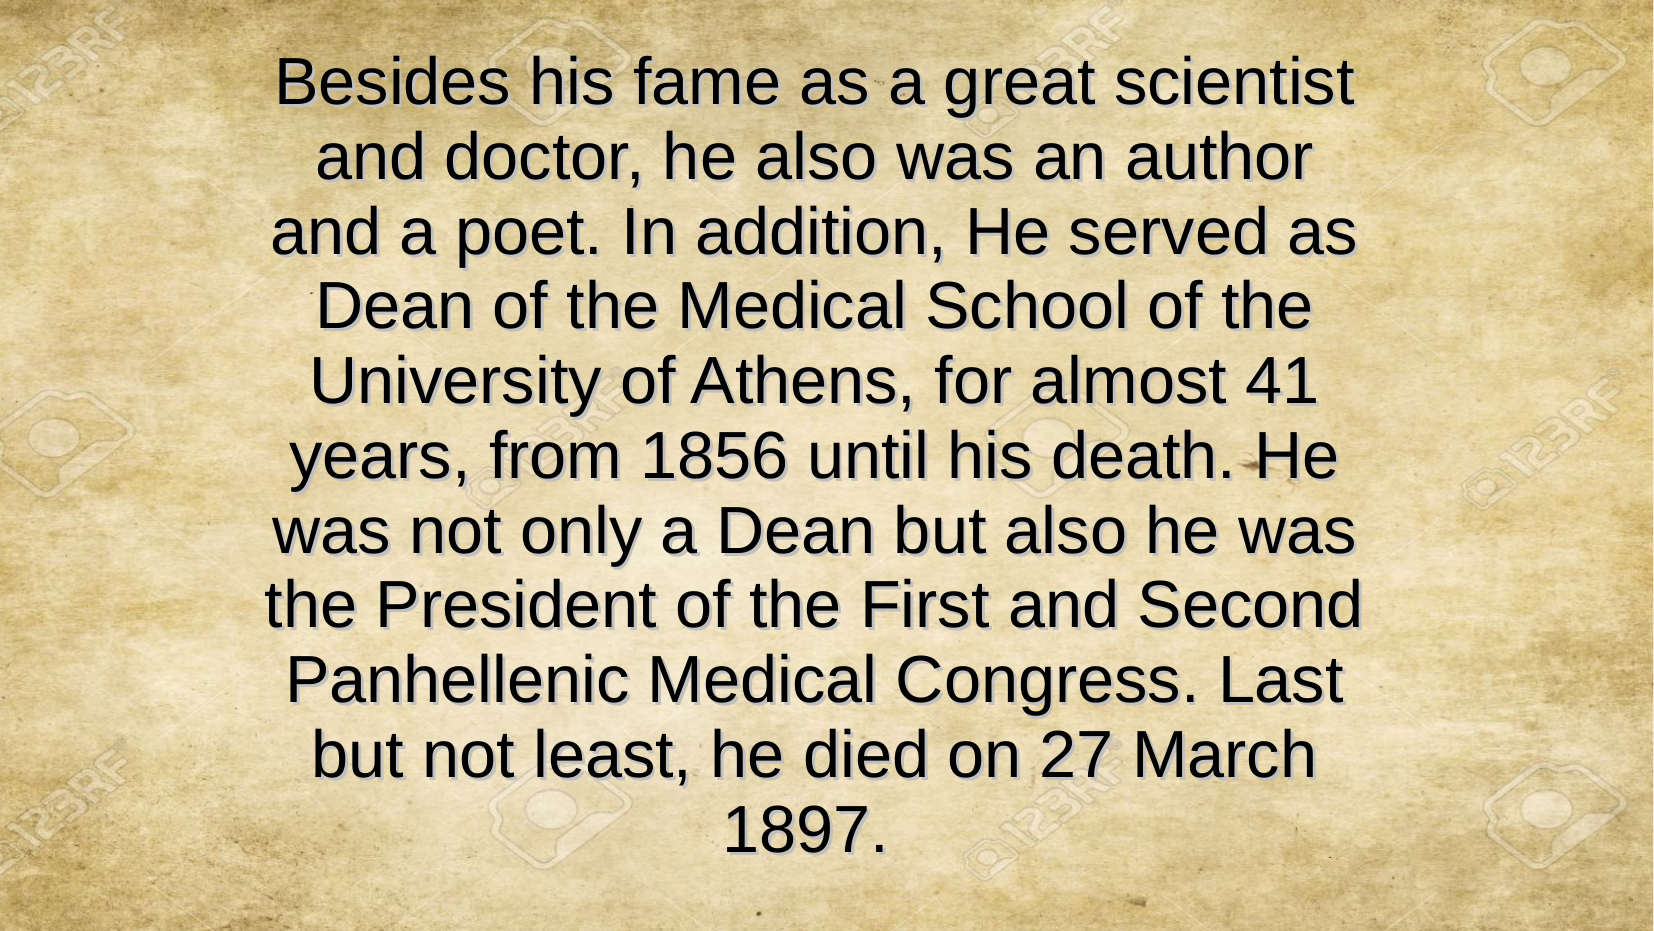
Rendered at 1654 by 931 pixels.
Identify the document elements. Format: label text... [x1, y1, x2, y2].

text_box Besides his fame as a great scientist and doctor, he also was an author and a poet. In addition, He served as Dean of the Medical School of the University of Athens, for almost 41 years, from 1856 until his death. He was not only a Dean but also he was the President of the First and Second Panhellenic Medical Congress. Last but not least, he died on 27 March 1897. [236, 36, 1394, 875]
picture [0, 0, 1654, 931]
